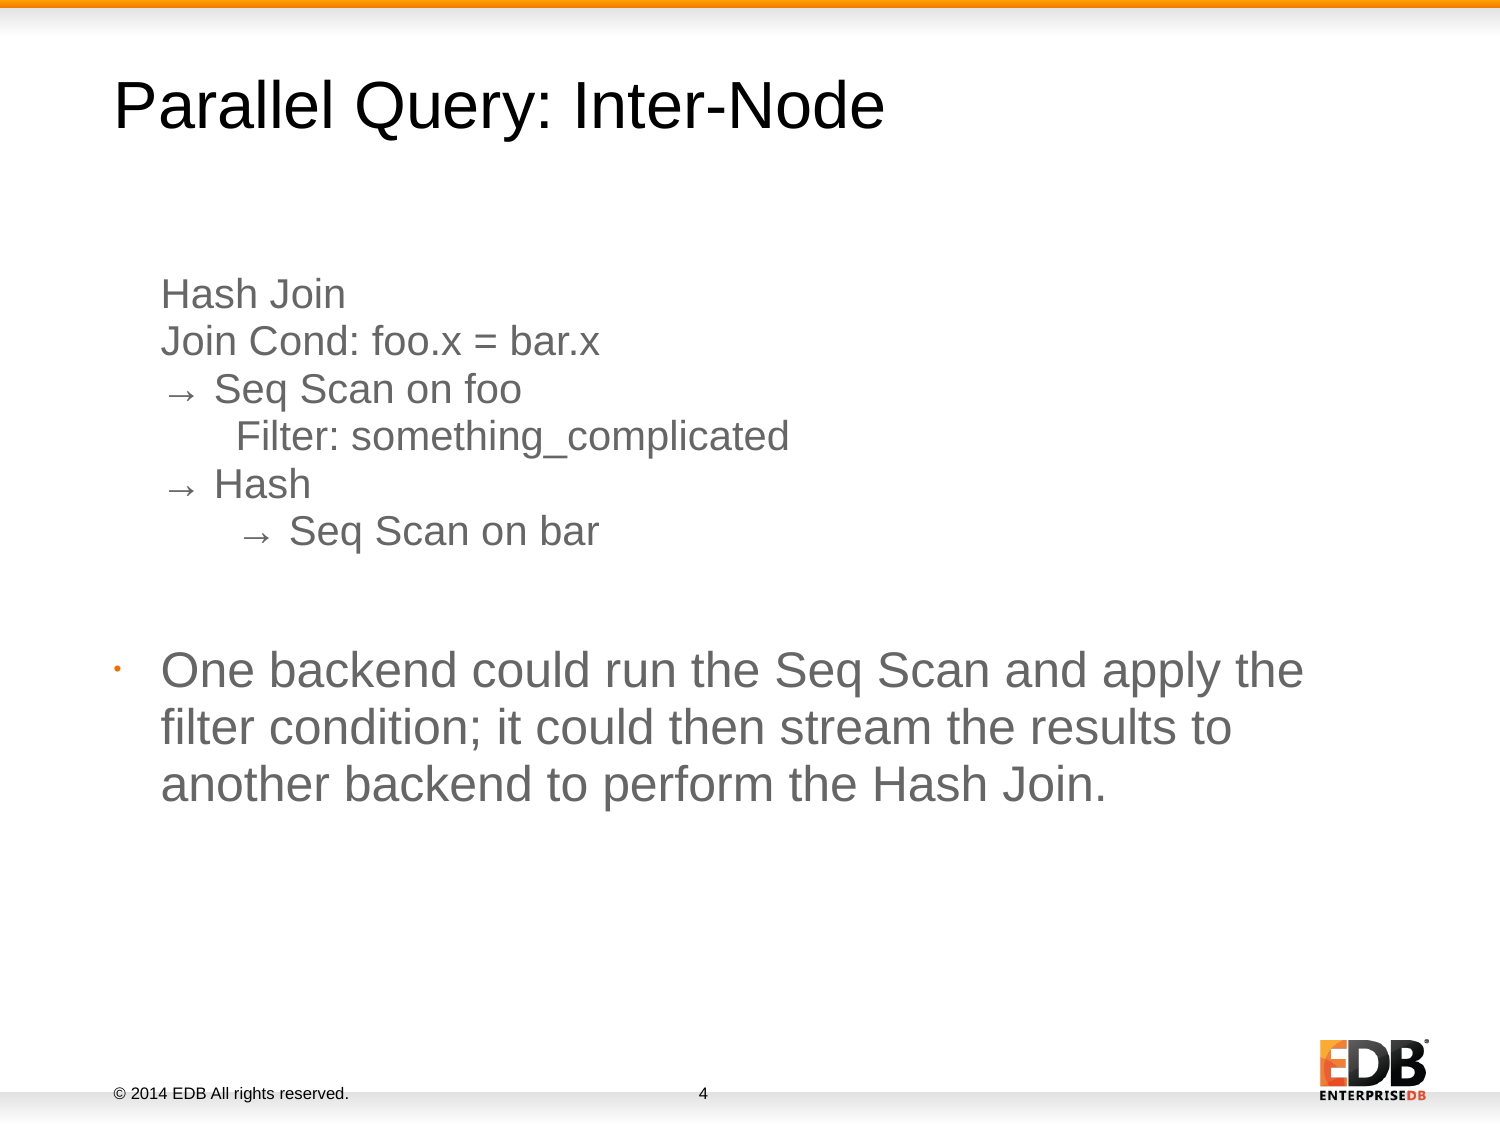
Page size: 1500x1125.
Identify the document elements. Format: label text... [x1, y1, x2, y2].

picture [1318, 1036, 1430, 1101]
list Hash Join Join Cond: foo.x = bar.x → Seq Scan on foo Filter: something_complicated → Hash → Seq Scan on bar One backend could run the Seq Scan and apply the filter condition; it could then stream the results to another backend to perform the Hash Join. [98, 263, 1403, 984]
title Parallel Query: Inter-Node [98, 26, 1403, 188]
